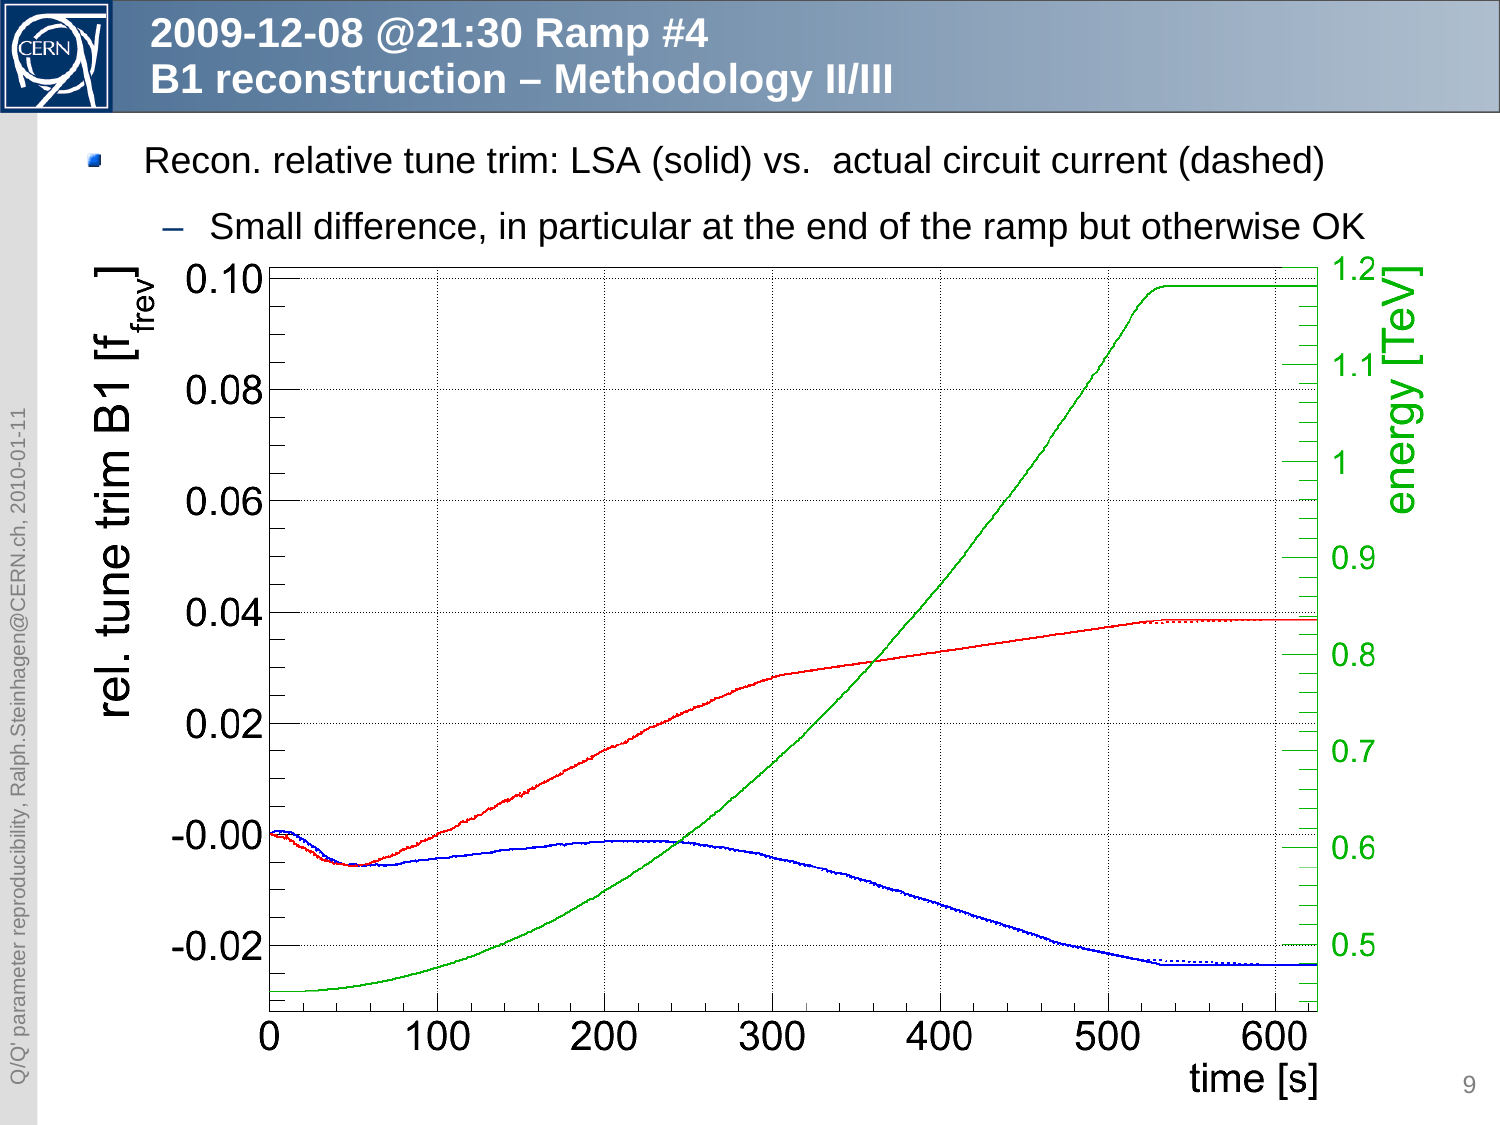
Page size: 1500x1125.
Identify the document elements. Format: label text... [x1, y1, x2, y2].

title 2009-12-08 @21:30 Ramp #4 B1 reconstruction – Methodology II/III [150, 7, 1201, 106]
picture [0, 0, 113, 113]
picture [86, 250, 1441, 1115]
list Recon. relative tune trim: LSA (solid) vs. actual circuit current (dashed) Small difference, in particular at the end of the ramp but otherwise OK [87, 137, 1438, 250]
